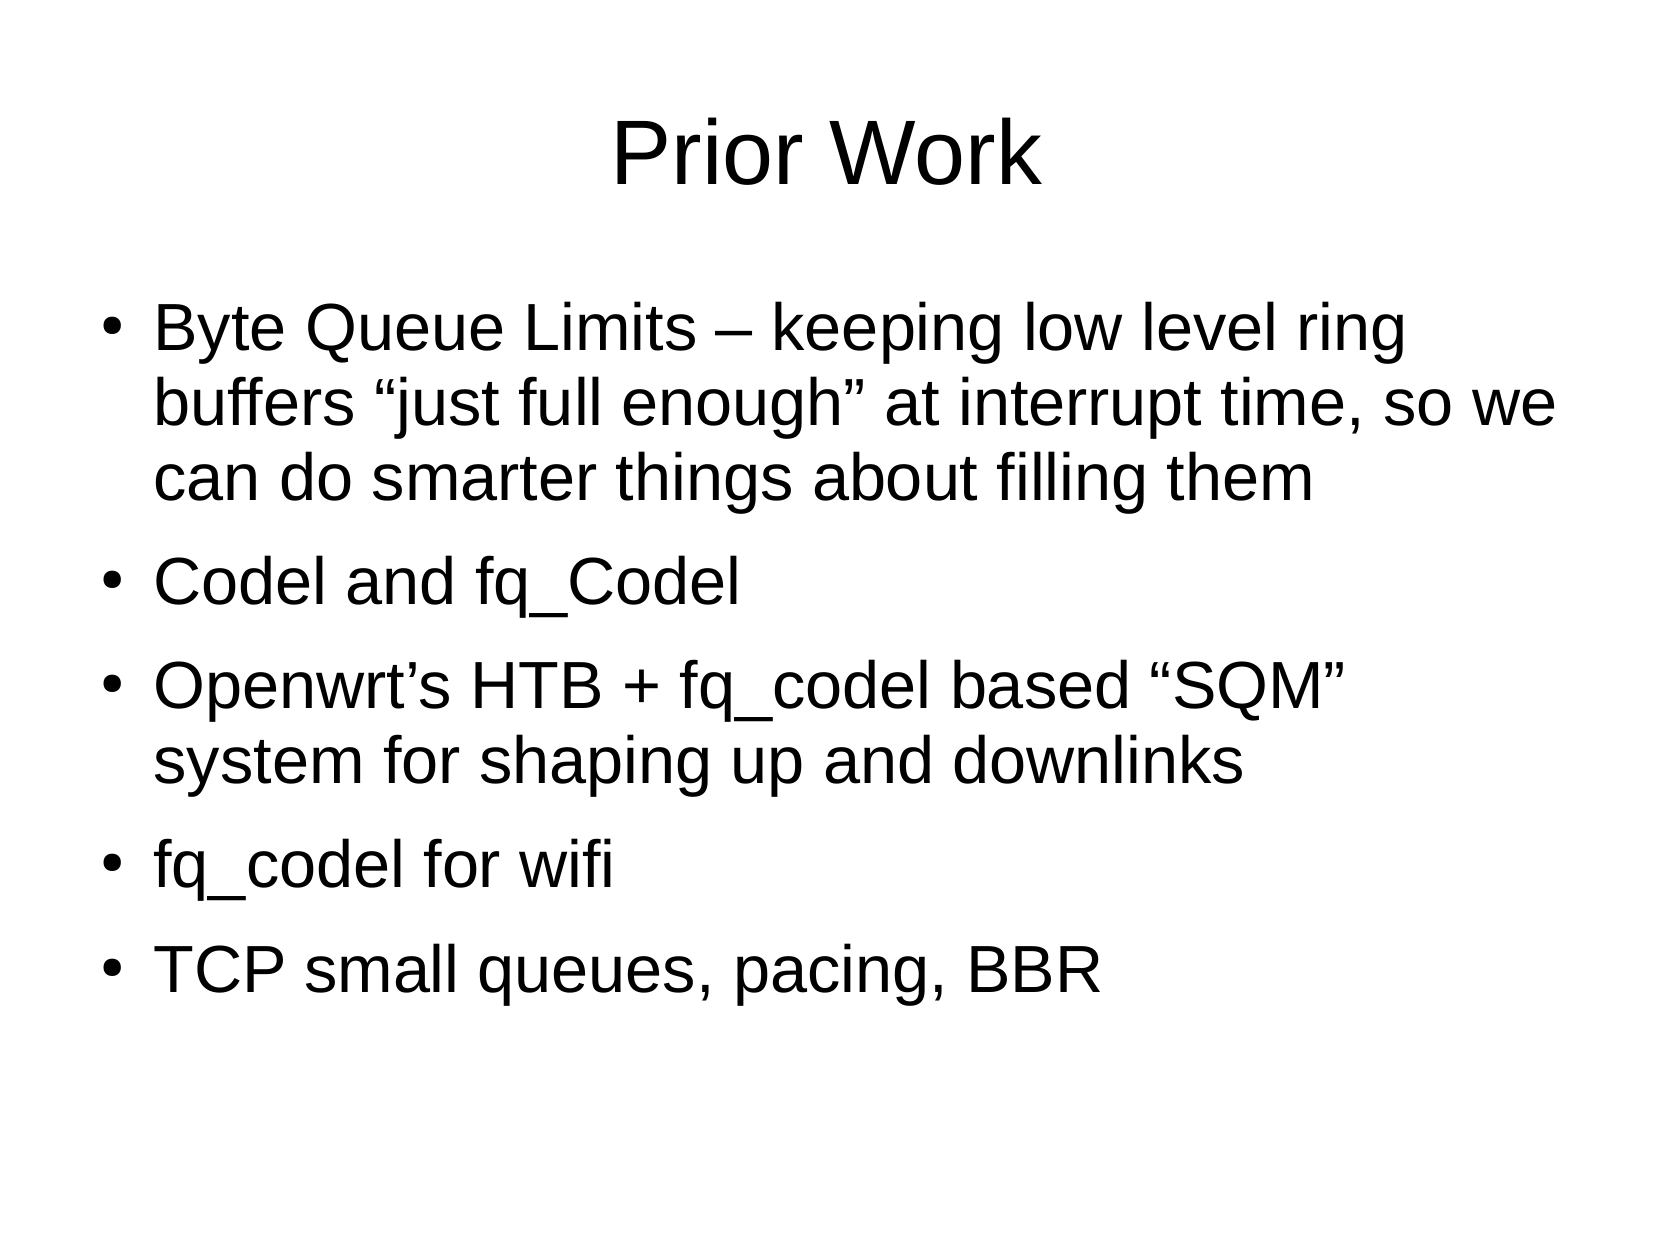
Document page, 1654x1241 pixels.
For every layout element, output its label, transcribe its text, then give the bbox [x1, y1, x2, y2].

list Byte Queue Limits – keeping low level ring buffers “just full enough” at interrupt time, so we can do smarter things about filling them Codel and fq_Codel Openwrt’s HTB + fq_codel based “SQM” system for shaping up and downlinks fq_codel for wifi TCP small queues, pacing, BBR [82, 290, 1571, 1010]
title Prior Work [82, 49, 1571, 257]
